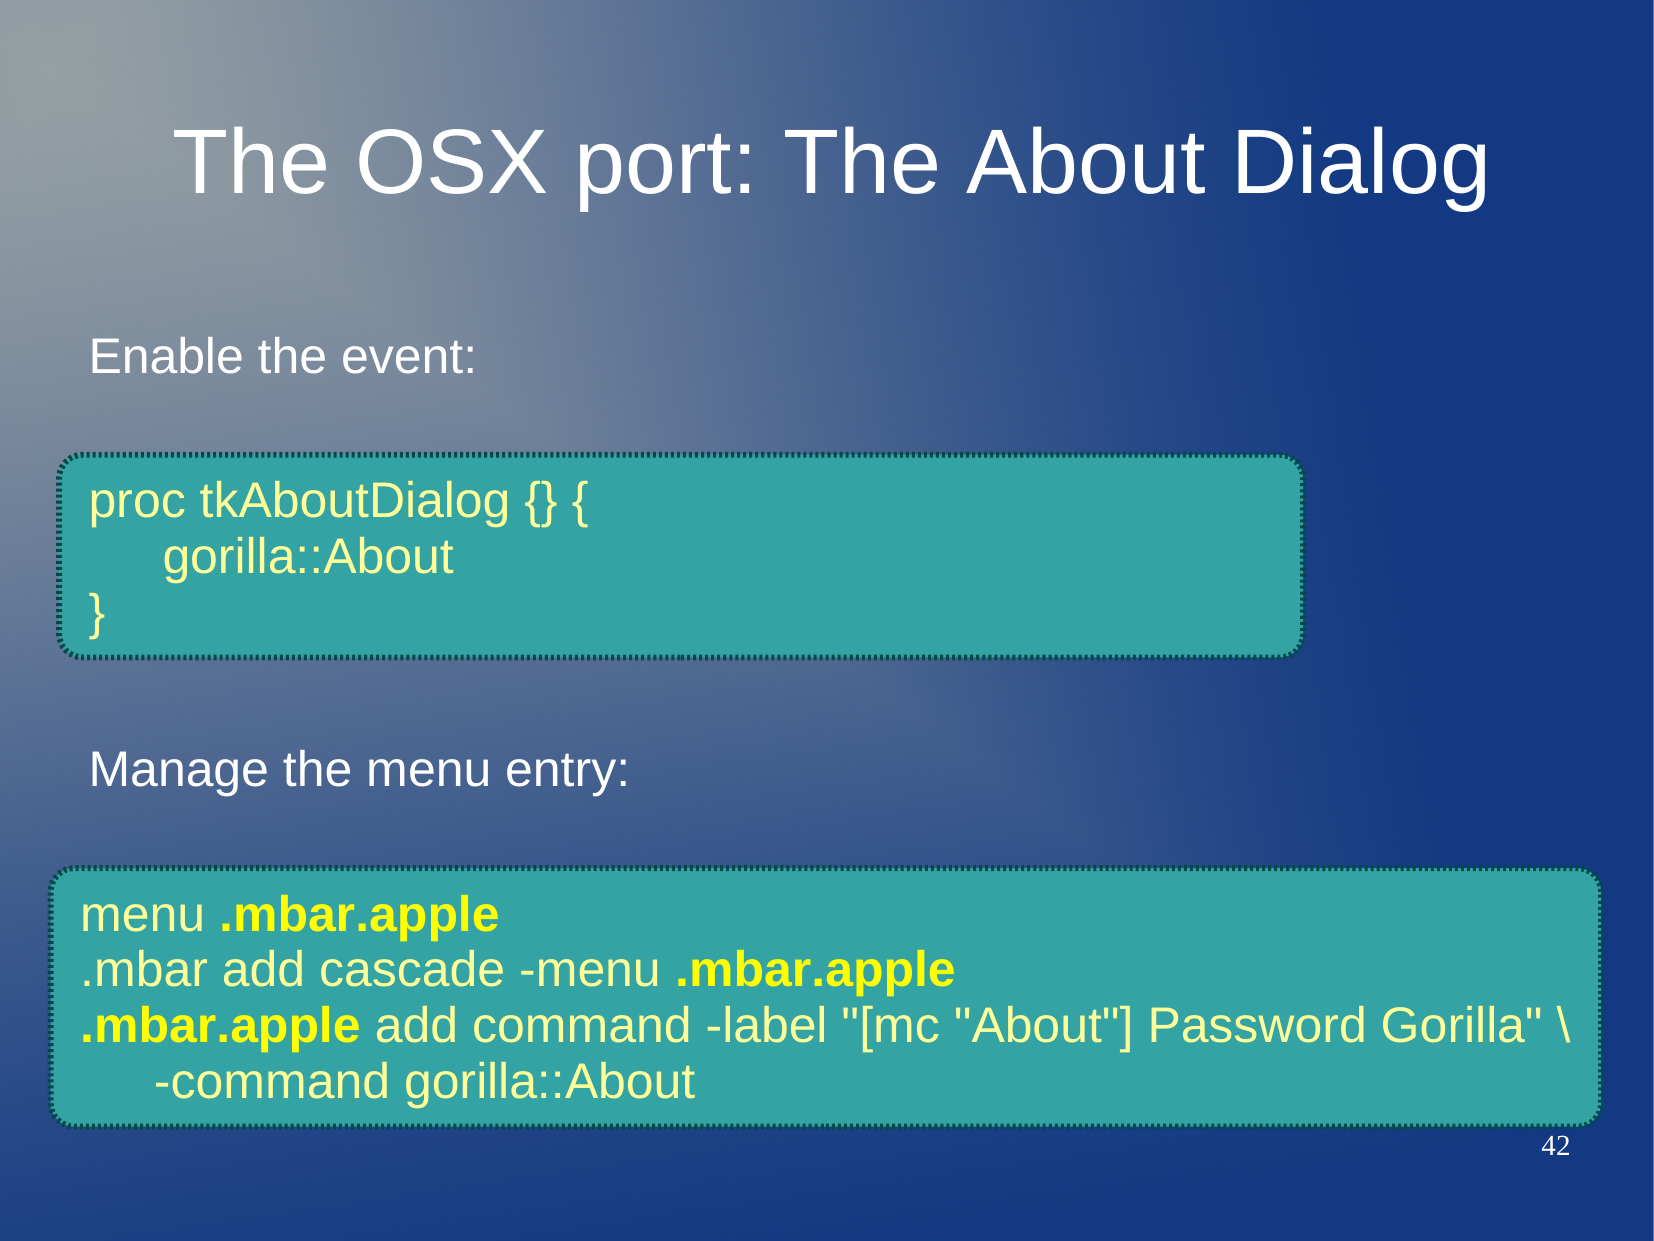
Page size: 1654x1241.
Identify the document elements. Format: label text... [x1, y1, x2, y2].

text_box menu .mbar.apple .mbar add cascade -menu .mbar.apple .mbar.apple add command -label "[mc "About"] Password Gorilla" \ -command gorilla::About [50, 868, 1602, 1127]
picture [0, 0, 1654, 1241]
title The OSX port: The About Dialog [88, 58, 1577, 266]
text_box proc tkAboutDialog {} { gorilla::About } [59, 454, 1304, 658]
text_box Enable the event: [88, 328, 1123, 384]
text_box Manage the menu entry: [88, 741, 1270, 798]
text_box [147, 683, 1418, 868]
